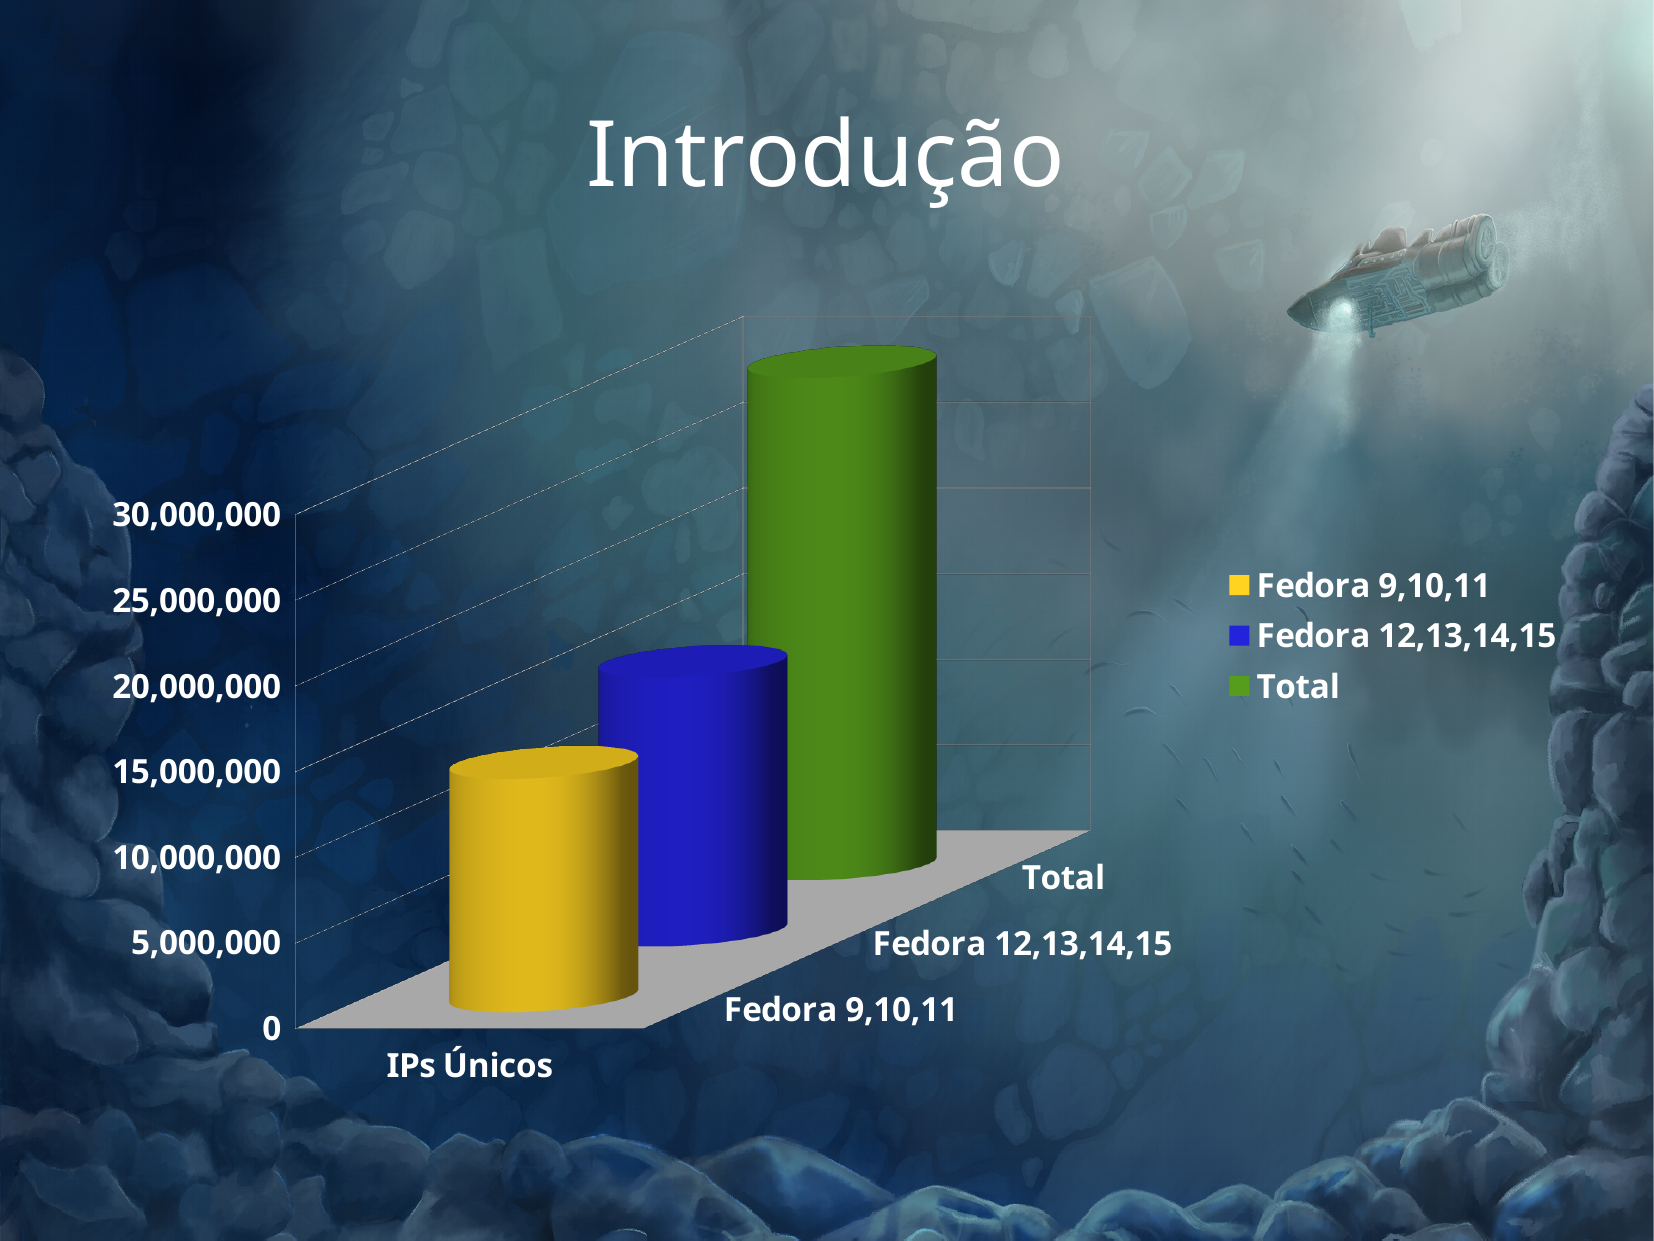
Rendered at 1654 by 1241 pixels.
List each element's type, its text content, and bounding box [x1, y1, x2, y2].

title Introdução [82, 49, 1570, 256]
picture [0, 0, 1654, 1241]
chart [82, 290, 1570, 1114]
